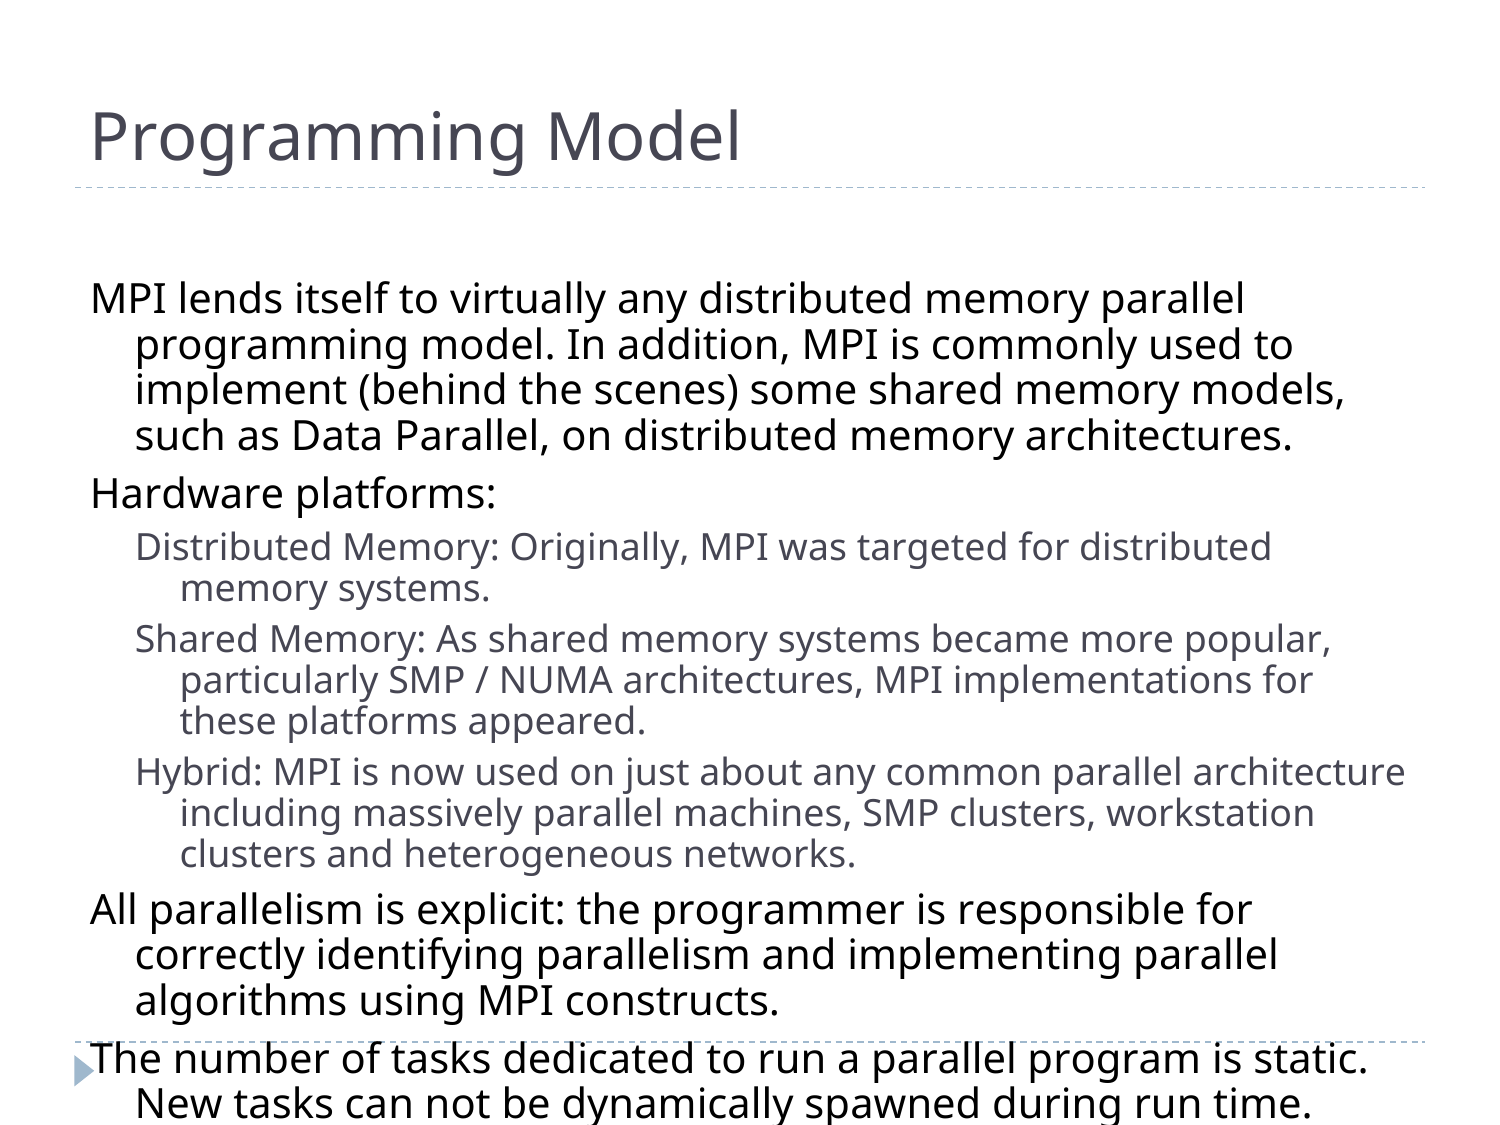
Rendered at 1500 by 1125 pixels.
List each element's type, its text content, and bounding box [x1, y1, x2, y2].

title Programming Model [75, 24, 1426, 188]
list MPI lends itself to virtually any distributed memory parallel programming model. In addition, MPI is commonly used to implement (behind the scenes) some shared memory models, such as Data Parallel, on distributed memory architectures. Hardware platforms: Distributed Memory: Originally, MPI was targeted for distributed memory systems. Shared Memory: As shared memory systems became more popular, particularly SMP / NUMA architectures, MPI implementations for these platforms appeared. Hybrid: MPI is now used on just about any common parallel architecture including massively parallel machines, SMP clusters, workstation clusters and heterogeneous networks. All parallelism is explicit: the programmer is responsible for correctly identifying parallelism and implementing parallel algorithms using MPI constructs. The number of tasks dedicated to run a parallel program is static. New tasks can not be dynamically spawned during run time. (MPI-2 addresses this issue). [75, 200, 1426, 1044]
